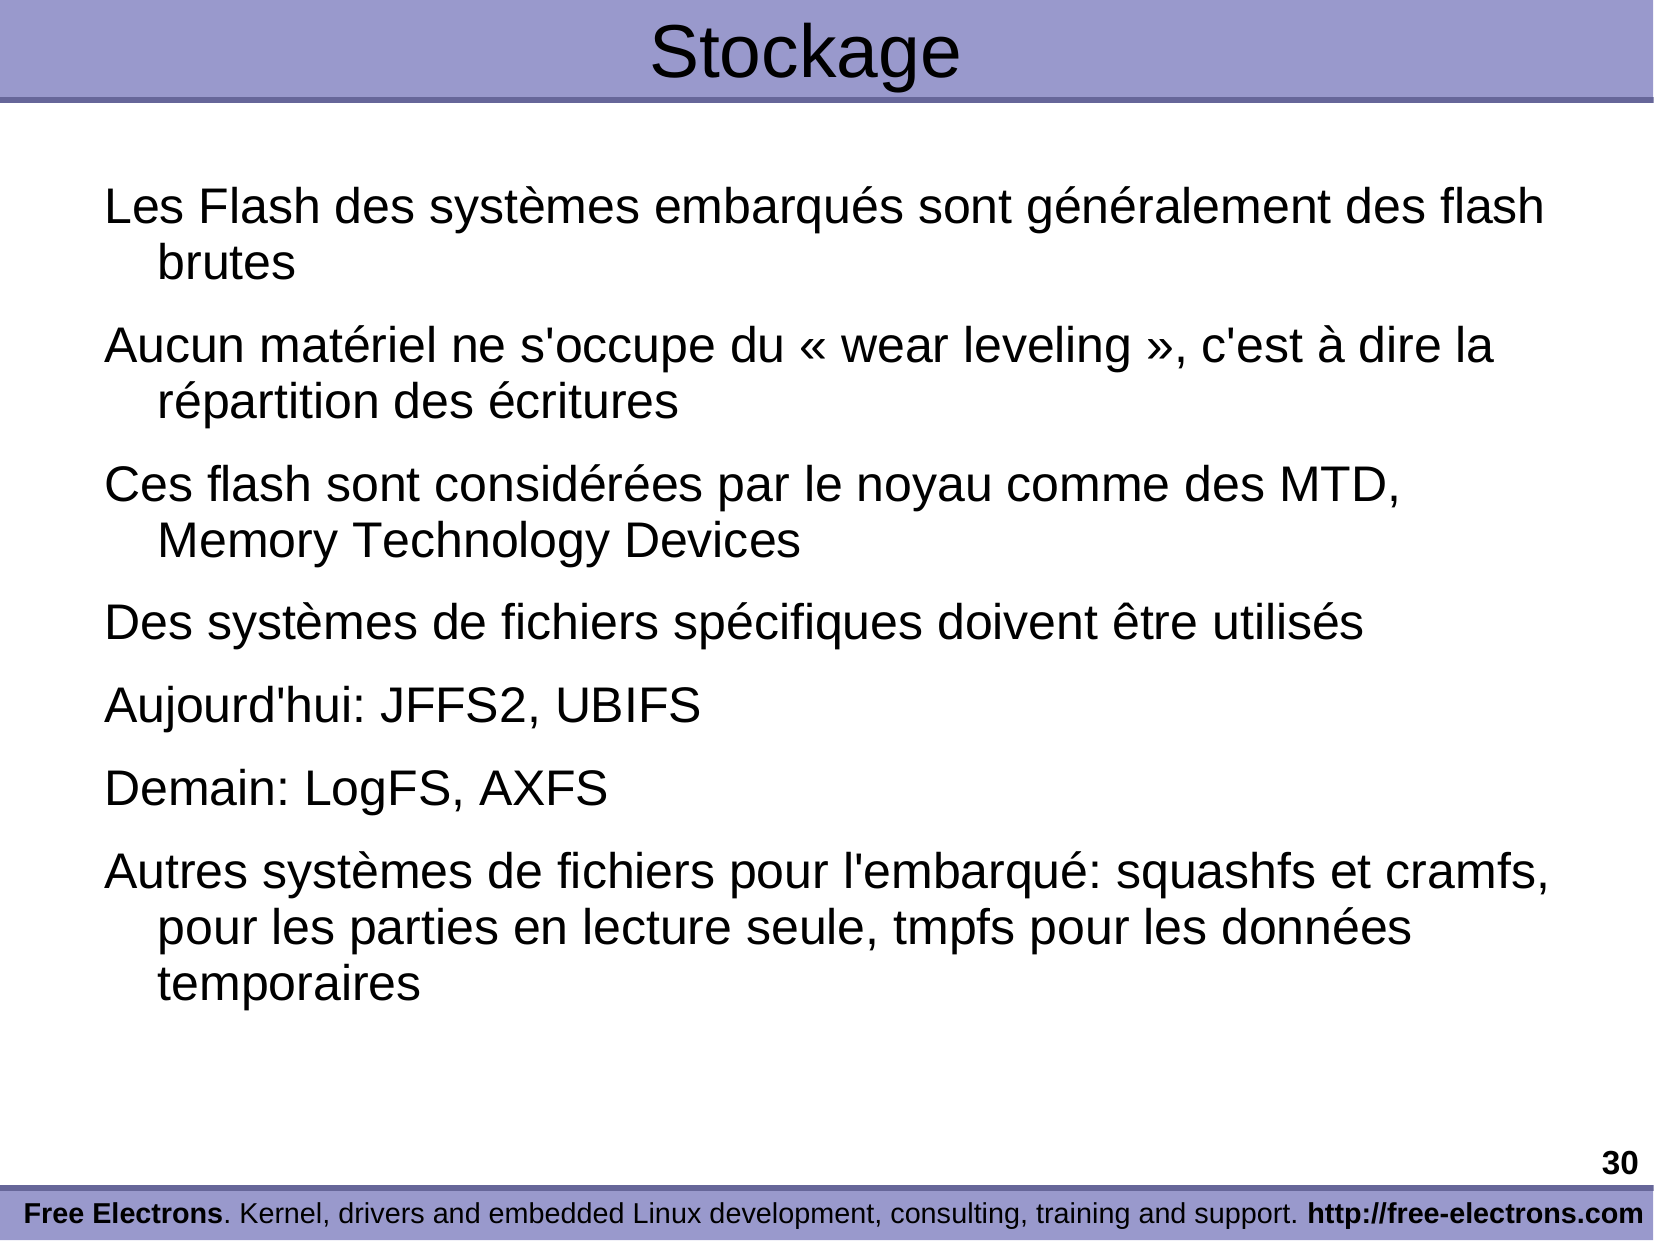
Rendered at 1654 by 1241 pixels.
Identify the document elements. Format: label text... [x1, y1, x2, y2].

title Stockage [60, 4, 1551, 98]
list Les Flash des systèmes embarqués sont généralement des flash brutes Aucun matériel ne s'occupe du « wear leveling », c'est à dire la répartition des écritures Ces flash sont considérées par le noyau comme des MTD, Memory Technology Devices Des systèmes de fichiers spécifiques doivent être utilisés Aujourd'hui: JFFS2, UBIFS Demain: LogFS, AXFS Autres systèmes de fichiers pour l'embarqué: squashfs et cramfs, pour les parties en lecture seule, tmpfs pour les données temporaires [86, 178, 1577, 1130]
